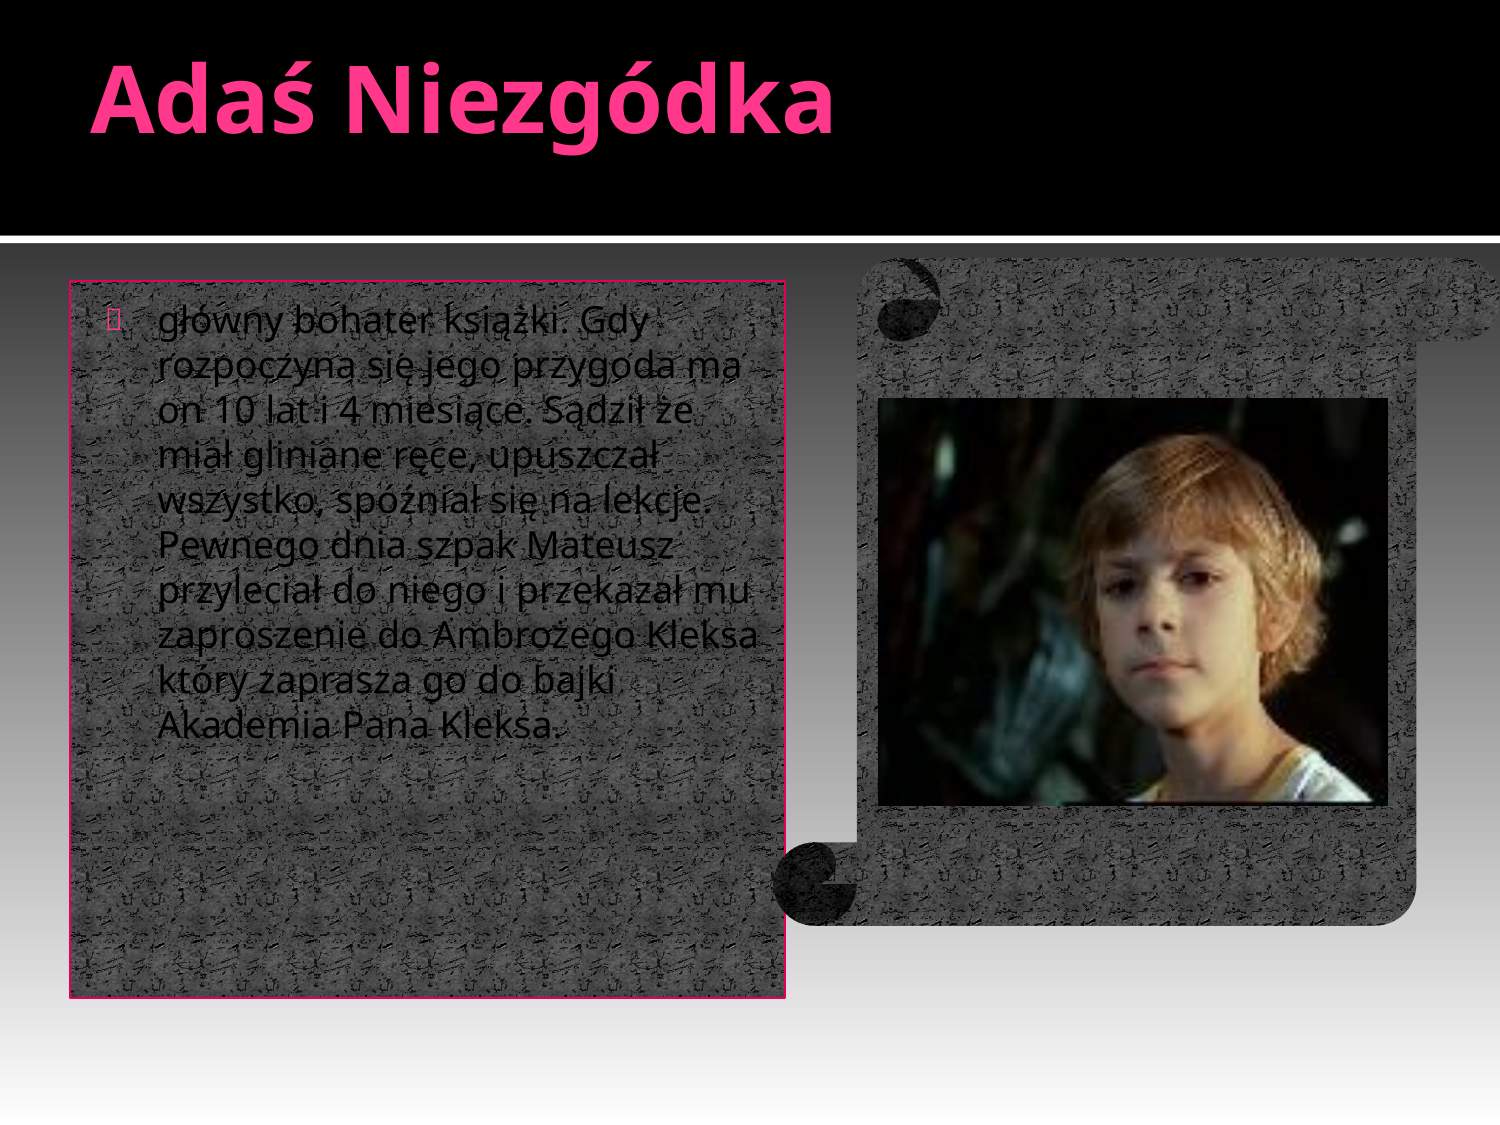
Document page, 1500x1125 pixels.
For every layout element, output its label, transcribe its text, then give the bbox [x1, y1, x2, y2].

picture [878, 398, 1388, 806]
list główny bohater książki. Gdy rozpoczyna się jego przygoda ma on 10 lat i 4 miesiące. Sądził że miał gliniane ręce, upuszczał wszystko, spóźniał się na lekcje. Pewnego dnia szpak Mateusz przyleciał do niego i przekazał mu zaproszenie do Ambrożego Kleksa który zaprasza go do bajki Akademia Pana Kleksa. [70, 281, 786, 998]
text_box [773, 257, 1500, 926]
title Adaś Niezgódka [75, 24, 1425, 231]
